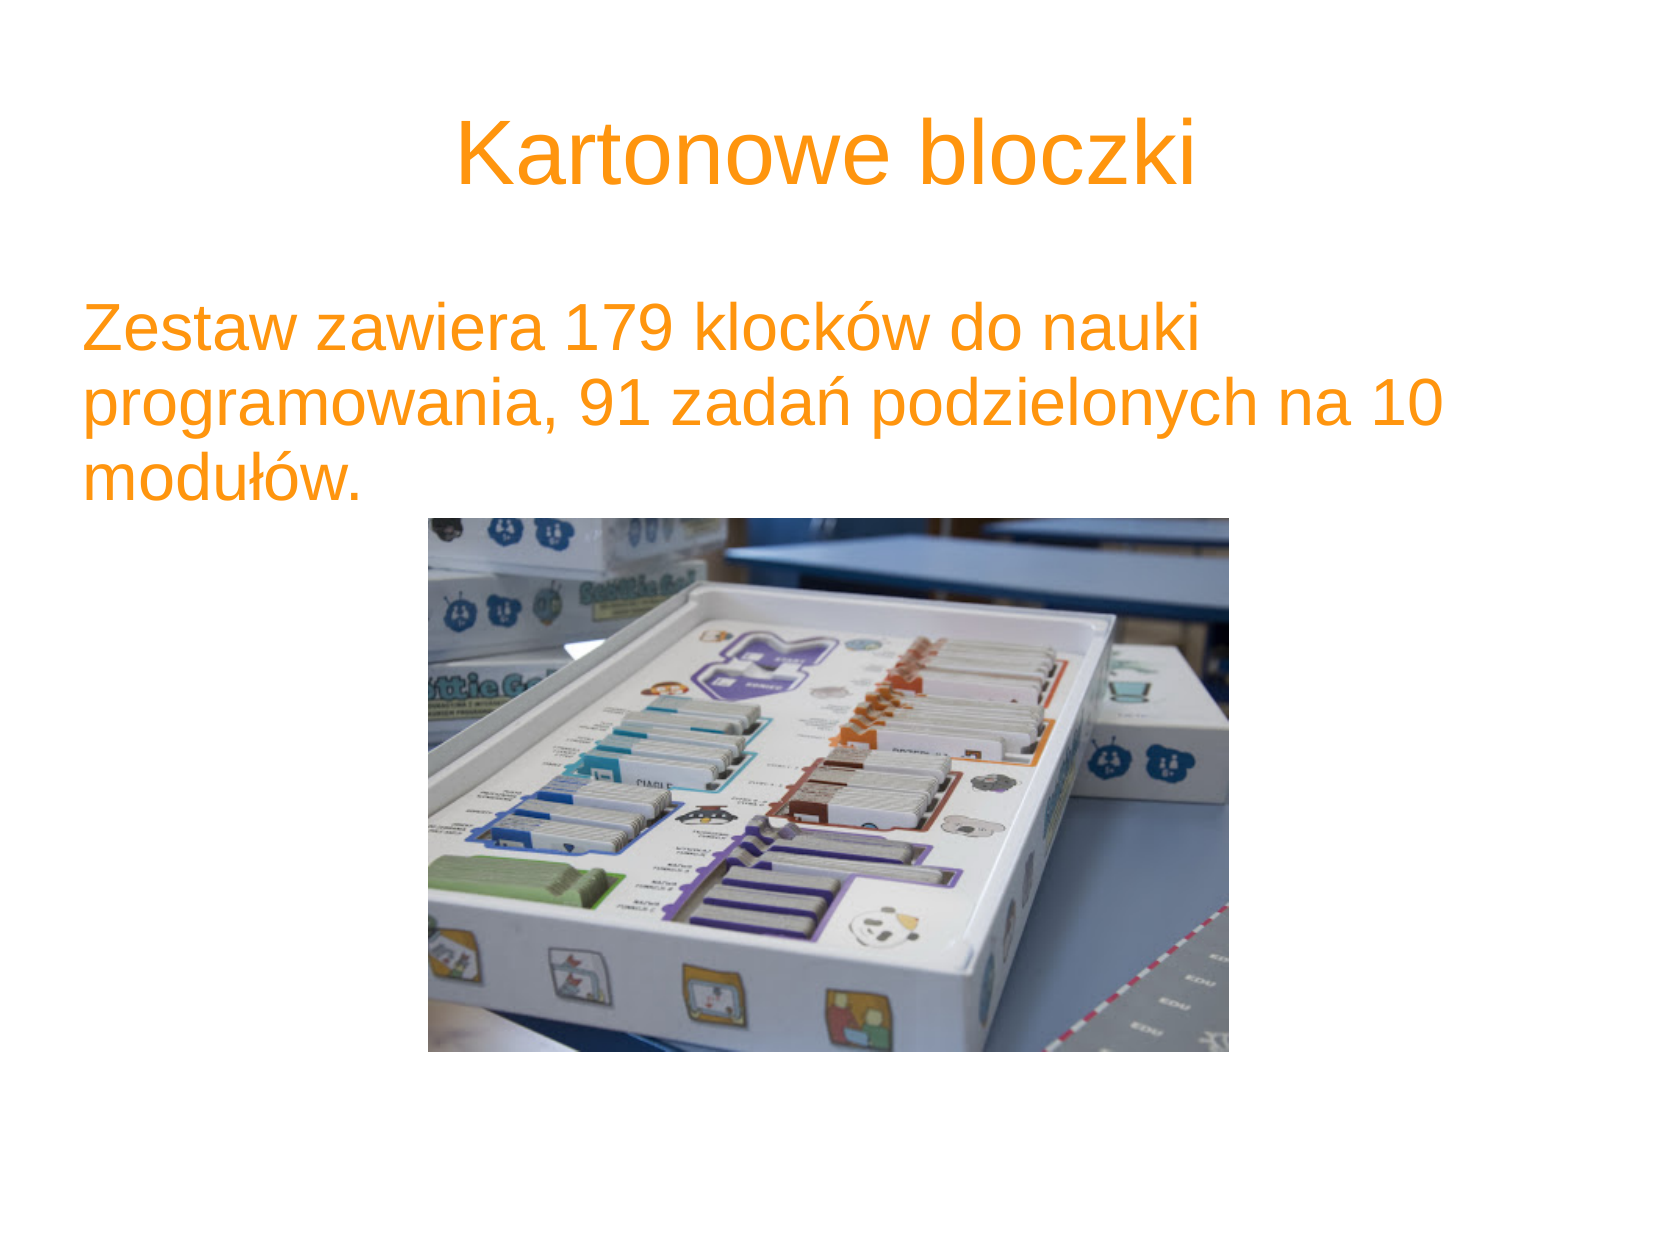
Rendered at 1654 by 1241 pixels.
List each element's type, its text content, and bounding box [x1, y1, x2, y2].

title Kartonowe bloczki [82, 49, 1571, 257]
list Zestaw zawiera 179 klocków do nauki programowania, 91 zadań podzielonych na 10 modułów. [82, 290, 1571, 1109]
picture [428, 518, 1229, 1052]
